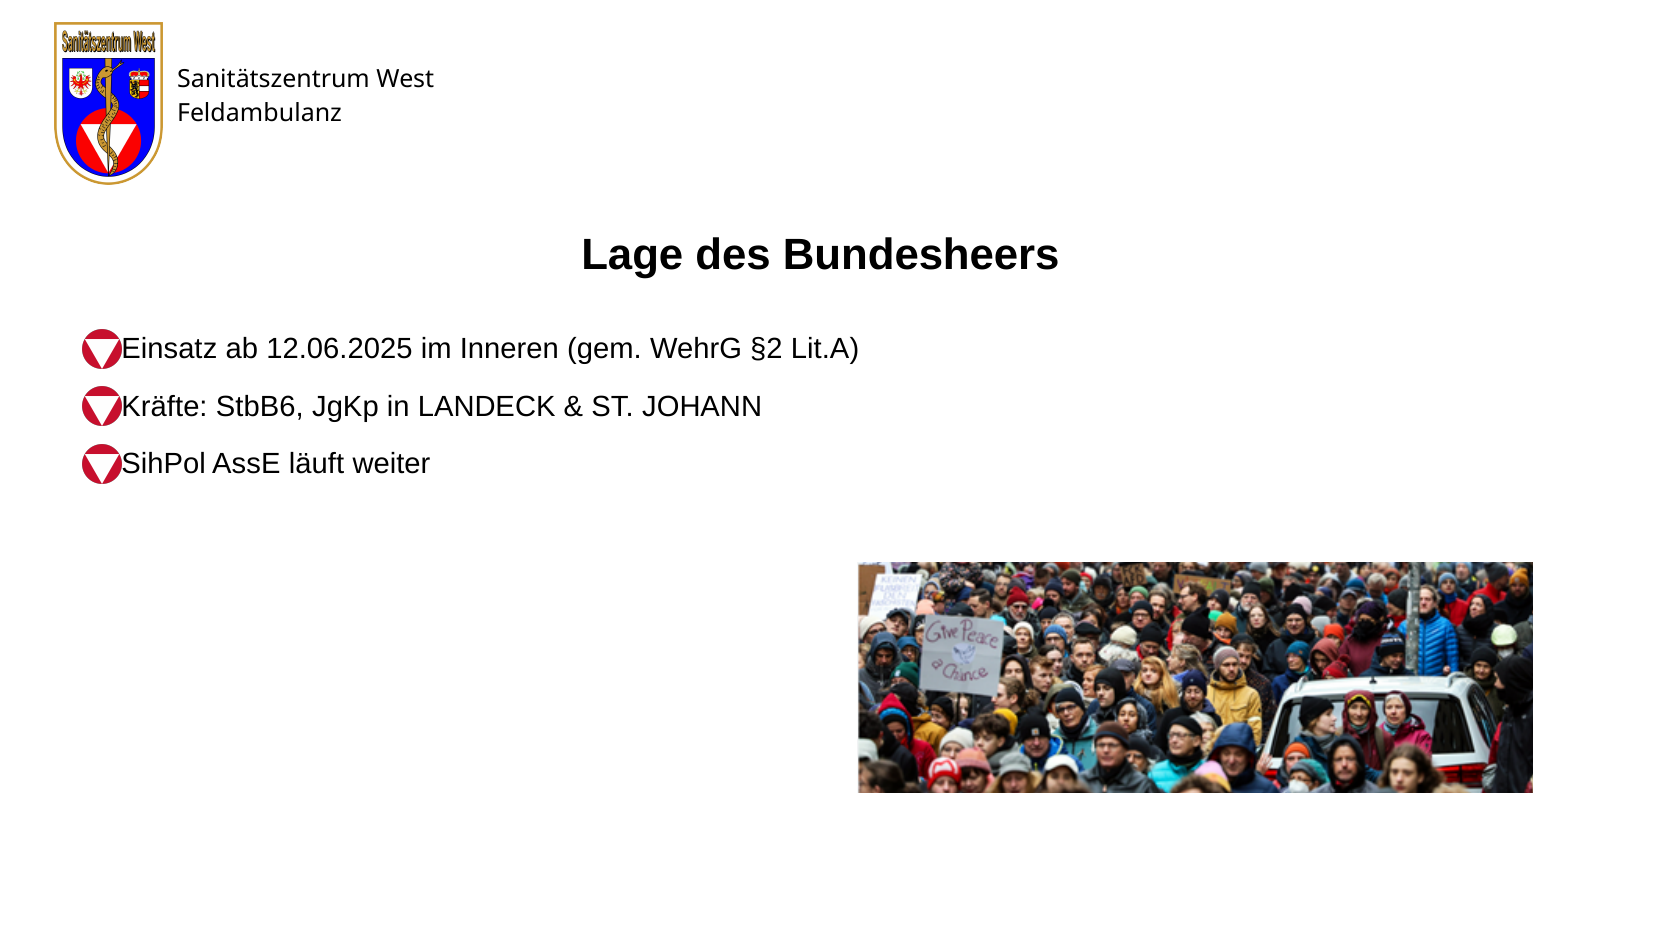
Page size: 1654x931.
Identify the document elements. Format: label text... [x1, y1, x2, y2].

list Einsatz ab 12.06.2025 im Inneren (gem. WehrG §2 Lit.A) Kräfte: StbB6, JgKp in LANDECK & ST. JOHANN SihPol AssE läuft weiter [82, 332, 1571, 872]
title Lage des Bundesheers [82, 177, 1571, 332]
picture [856, 561, 1533, 793]
picture [54, 22, 163, 185]
